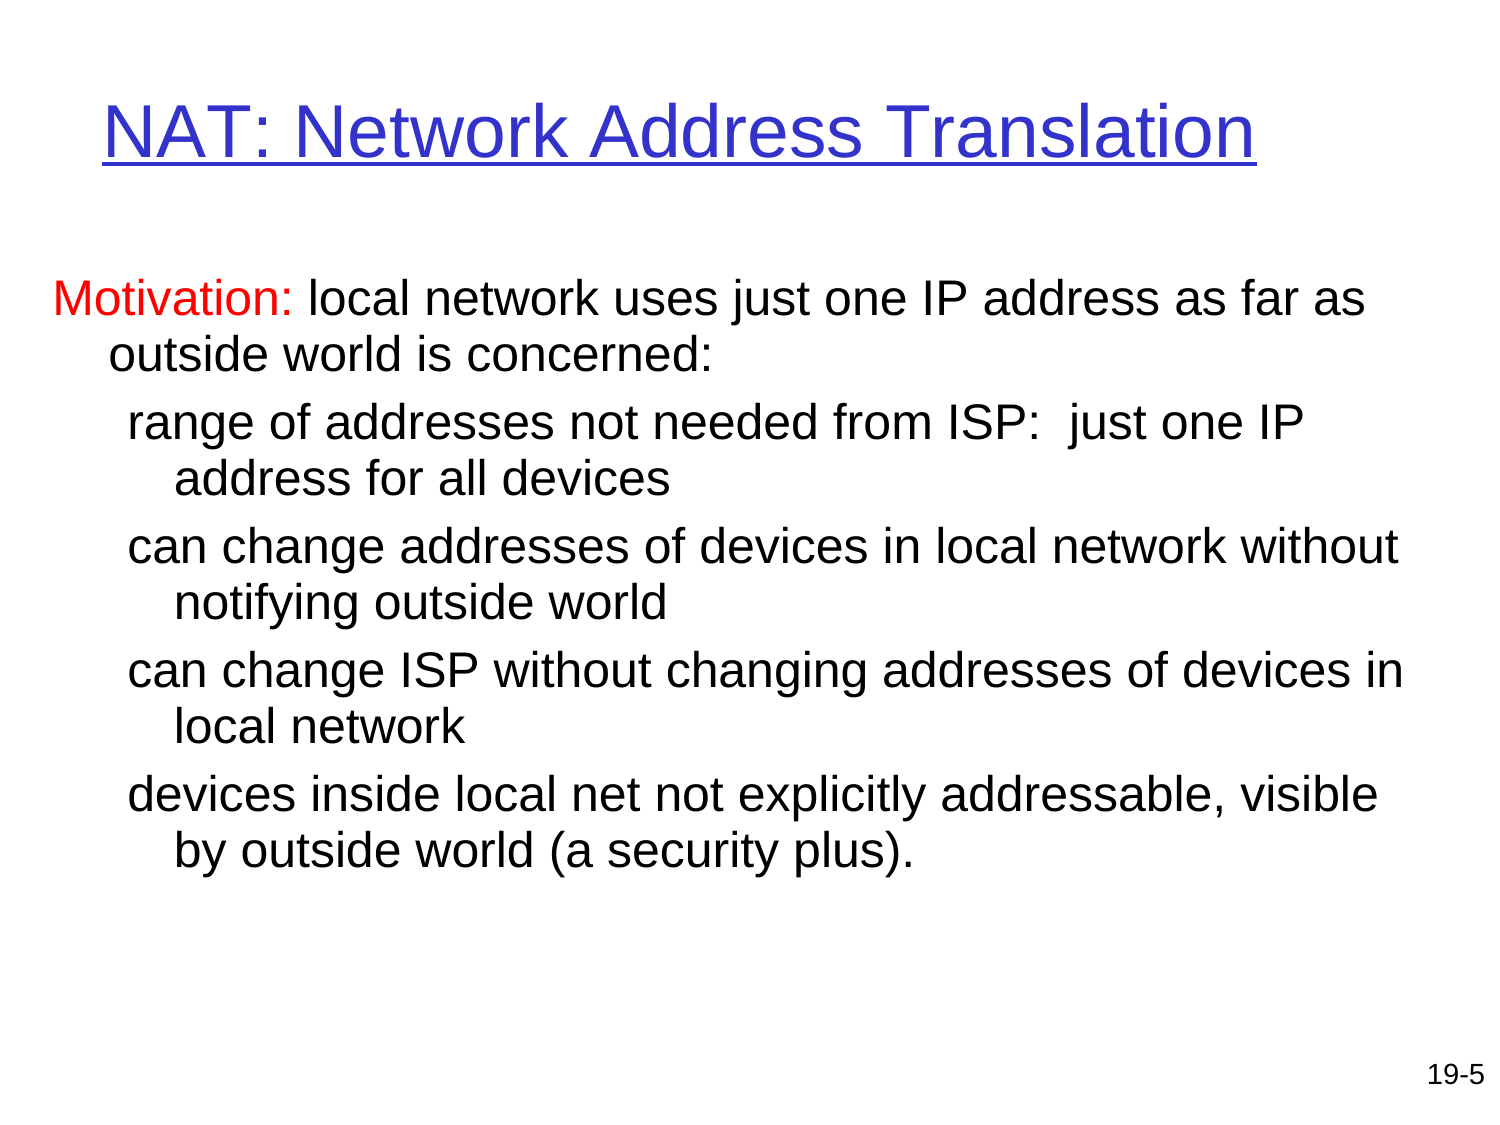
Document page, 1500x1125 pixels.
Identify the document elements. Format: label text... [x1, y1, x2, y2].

list Motivation: local network uses just one IP address as far as outside world is concerned: range of addresses not needed from ISP: just one IP address for all devices can change addresses of devices in local network without notifying outside world can change ISP without changing addresses of devices in local network devices inside local net not explicitly addressable, visible by outside world (a security plus). [37, 262, 1445, 1026]
title NAT: Network Address Translation [87, 37, 1395, 225]
